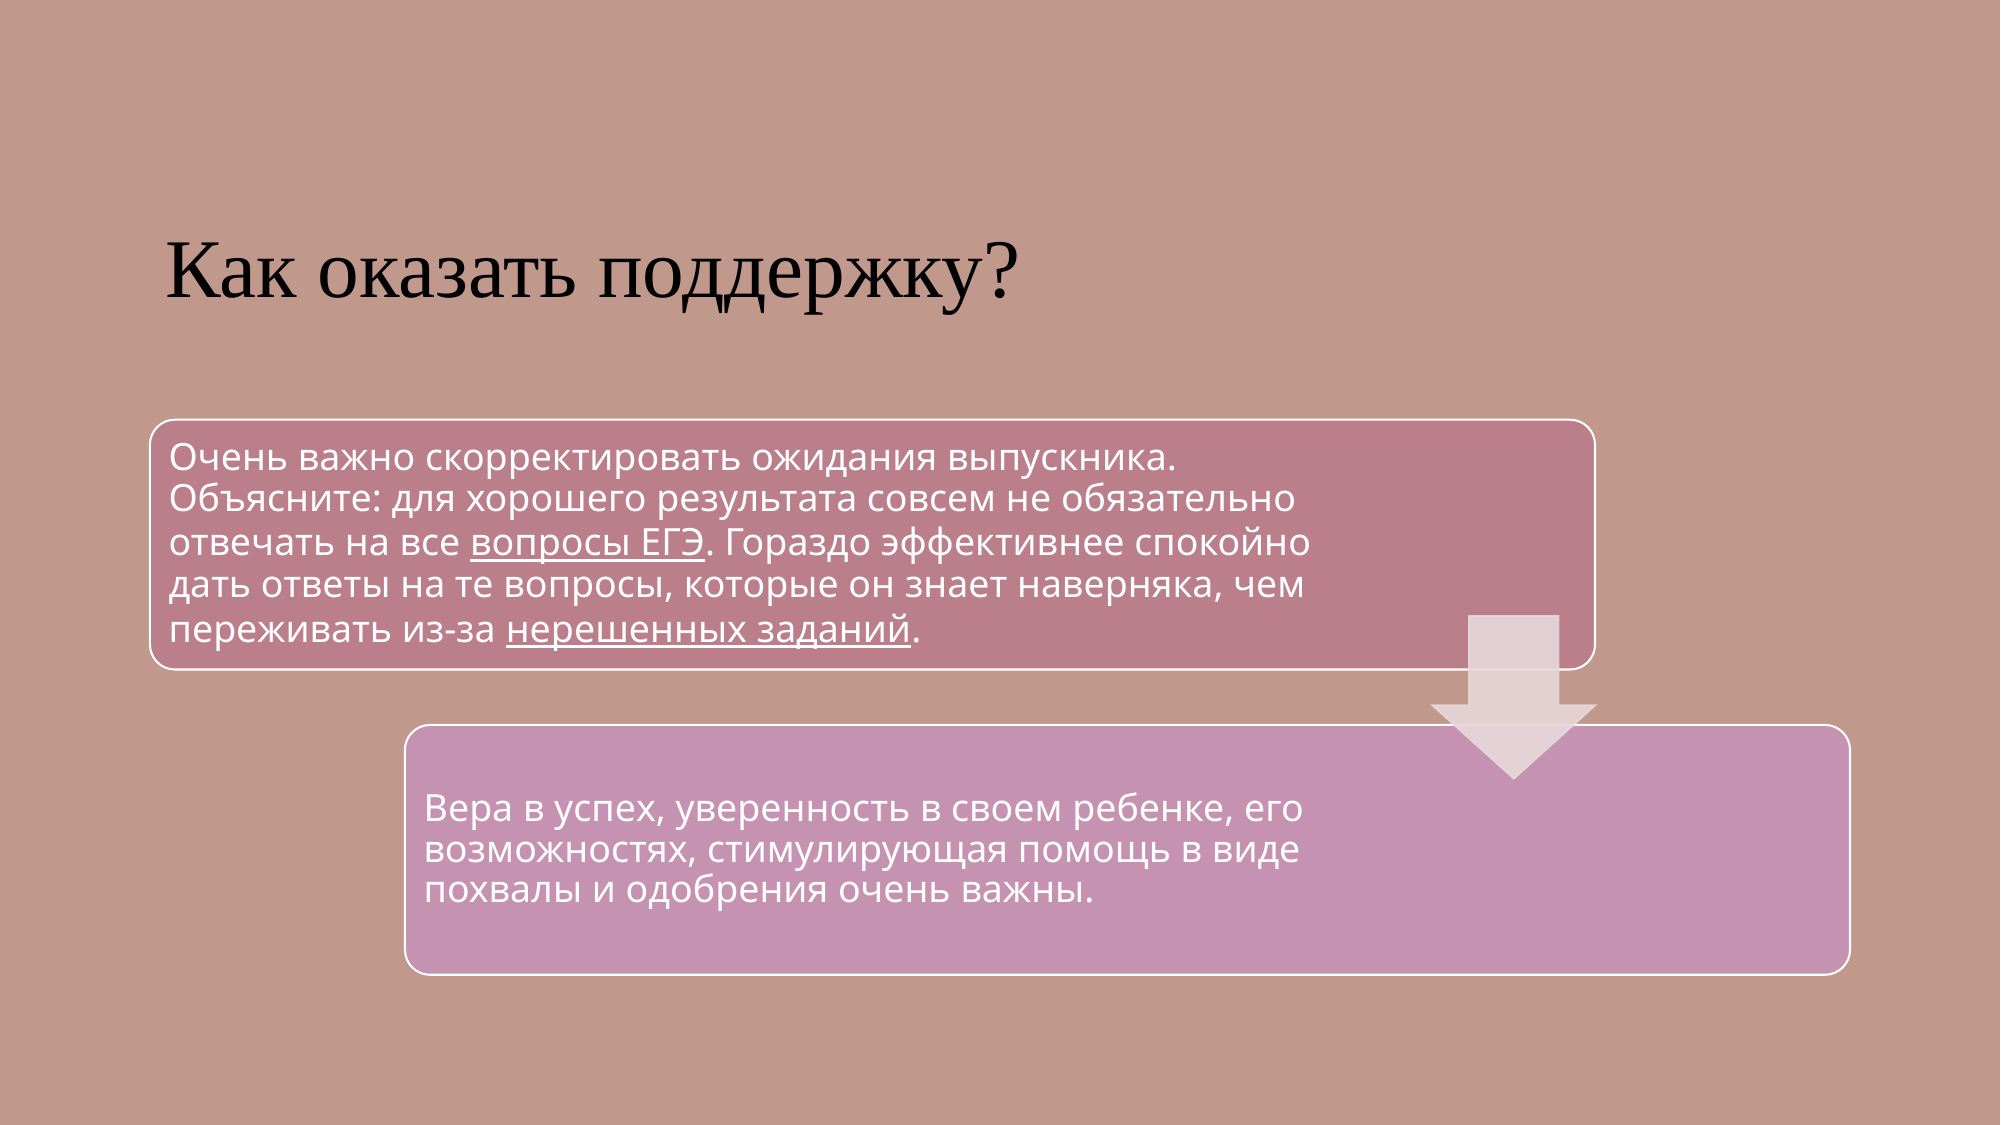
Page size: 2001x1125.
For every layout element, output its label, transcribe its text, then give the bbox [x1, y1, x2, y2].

title Как оказать поддержку? [150, 93, 1858, 322]
text_box Вера в успех, уверенность в своем ребенке, его возможностях, стимулирующая помощь в виде похвалы и одобрения очень важны. [404, 724, 1851, 975]
text_box Очень важно скорректировать ожидания выпускника. Объясните: для хорошего результата совсем не обязательно отвечать на все вопросы ЕГЭ. Гораздо эффективнее спокойно дать ответы на те вопросы, которые он знает наверняка, чем переживать из-за нерешенных заданий. [149, 419, 1596, 670]
text_box [0, 0, 2000, 1125]
